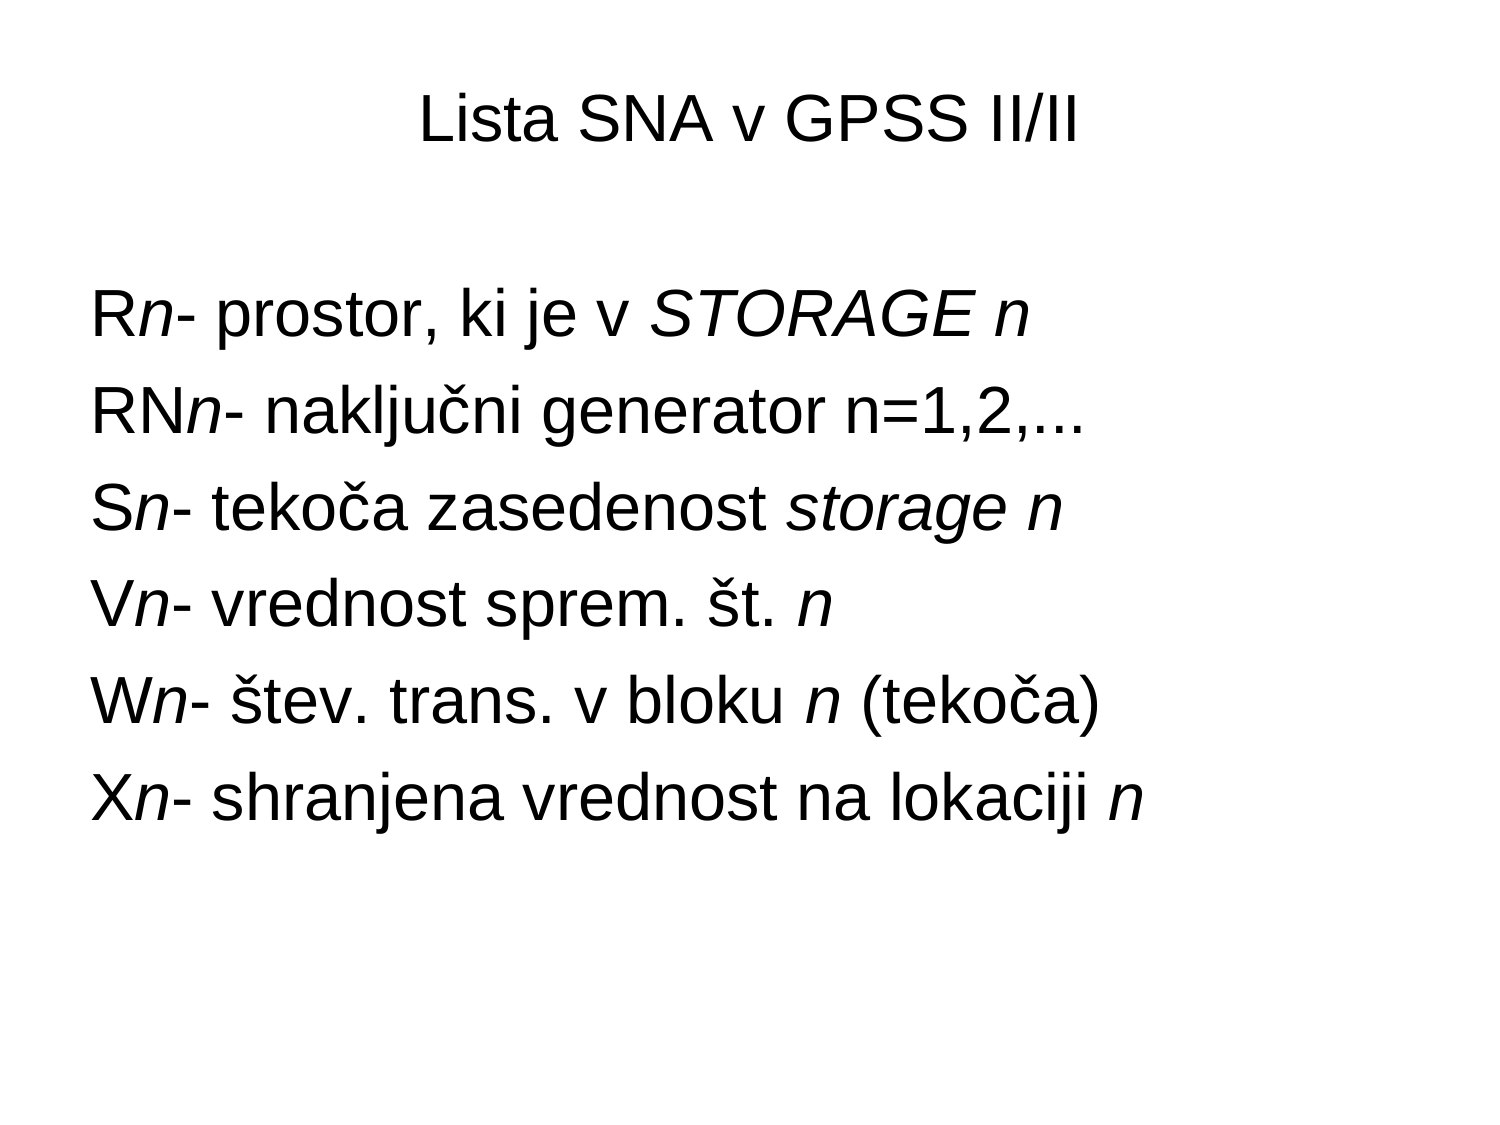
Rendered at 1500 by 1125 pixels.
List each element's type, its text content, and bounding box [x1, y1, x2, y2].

list Rn- prostor, ki je v STORAGE n RNn- naključni generator n=1,2,... Sn- tekoča zasedenost storage n Vn- vrednost sprem. št. n Wn- štev. trans. v bloku n (tekoča) Xn- shranjena vrednost na lokaciji n [75, 262, 1426, 1006]
title Lista SNA v GPSS II/II [75, 45, 1426, 185]
